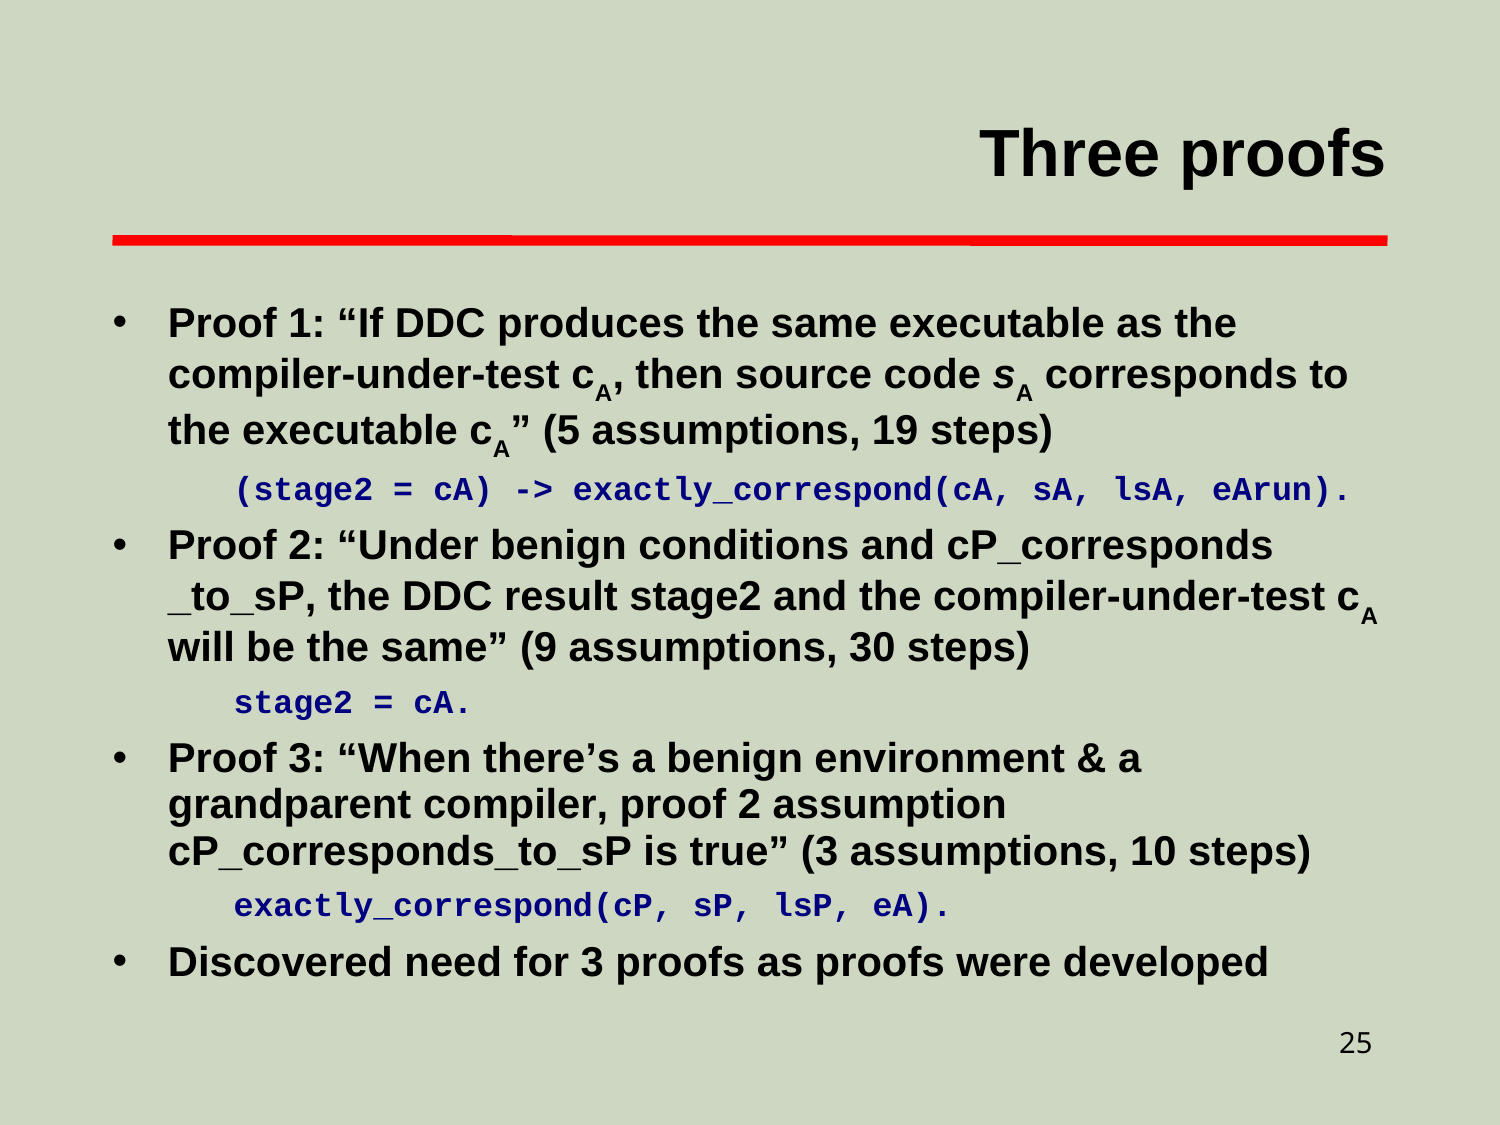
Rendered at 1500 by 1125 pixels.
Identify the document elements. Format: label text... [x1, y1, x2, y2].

list Proof 1: “If DDC produces the same executable as the compiler-under-test cA, then source code sA corresponds to the executable cA” (5 assumptions, 19 steps) (stage2 = cA) -> exactly_correspond(cA, sA, lsA, eArun). Proof 2: “Under benign conditions and cP_corresponds _to_sP, the DDC result stage2 and the compiler-under-test cA will be the same” (9 assumptions, 30 steps) stage2 = cA. Proof 3: “When there’s a benign environment & a grandparent compiler, proof 2 assumption cP_corresponds_to_sP is true” (3 assumptions, 10 steps) exactly_correspond(cP, sP, lsP, eA). Discovered need for 3 proofs as proofs were developed [112, 299, 1387, 986]
title Three proofs [124, 85, 1387, 223]
